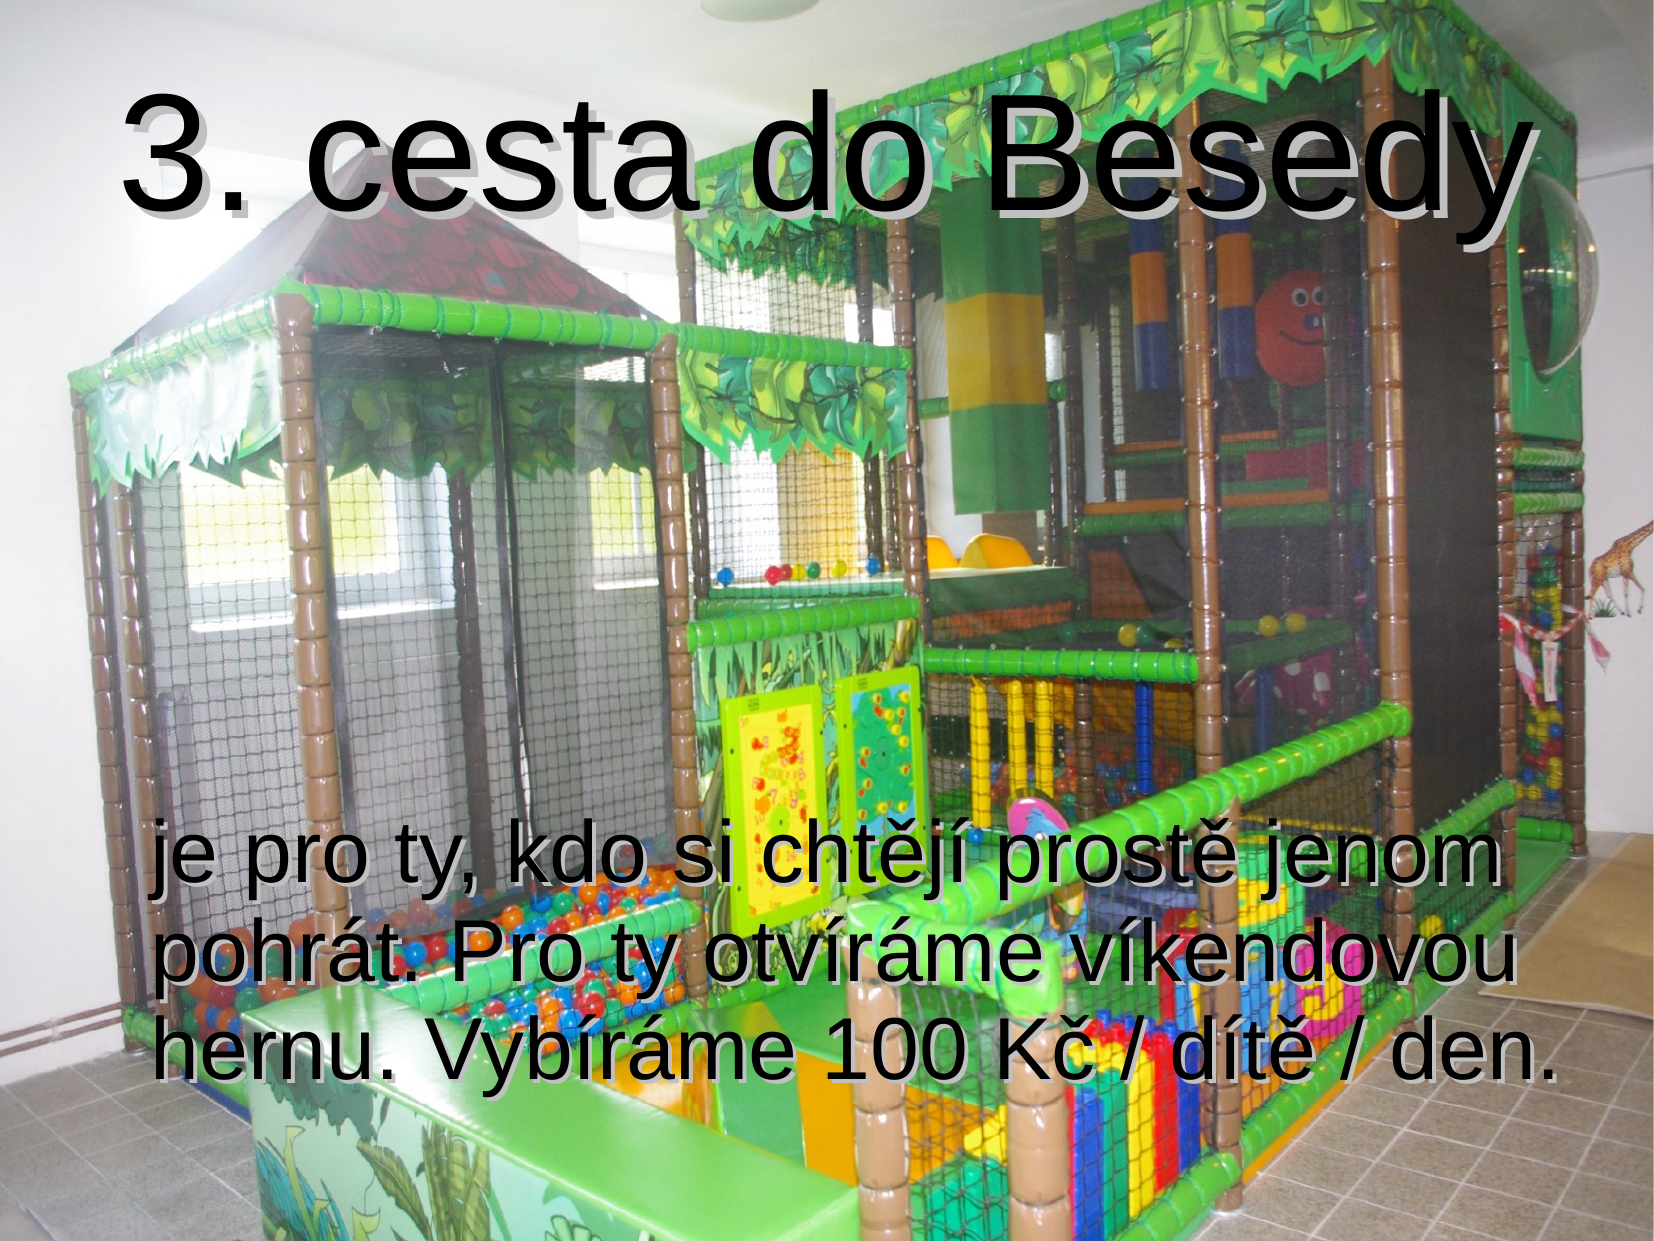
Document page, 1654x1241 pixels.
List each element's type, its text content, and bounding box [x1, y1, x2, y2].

list je pro ty, kdo si chtějí prostě jenom pohrát. Pro ty otvíráme víkendovou hernu. Vybíráme 100 Kč / dítě / den. [82, 803, 1571, 1193]
picture [0, 0, 1654, 1241]
title 3. cesta do Besedy [82, 49, 1571, 257]
